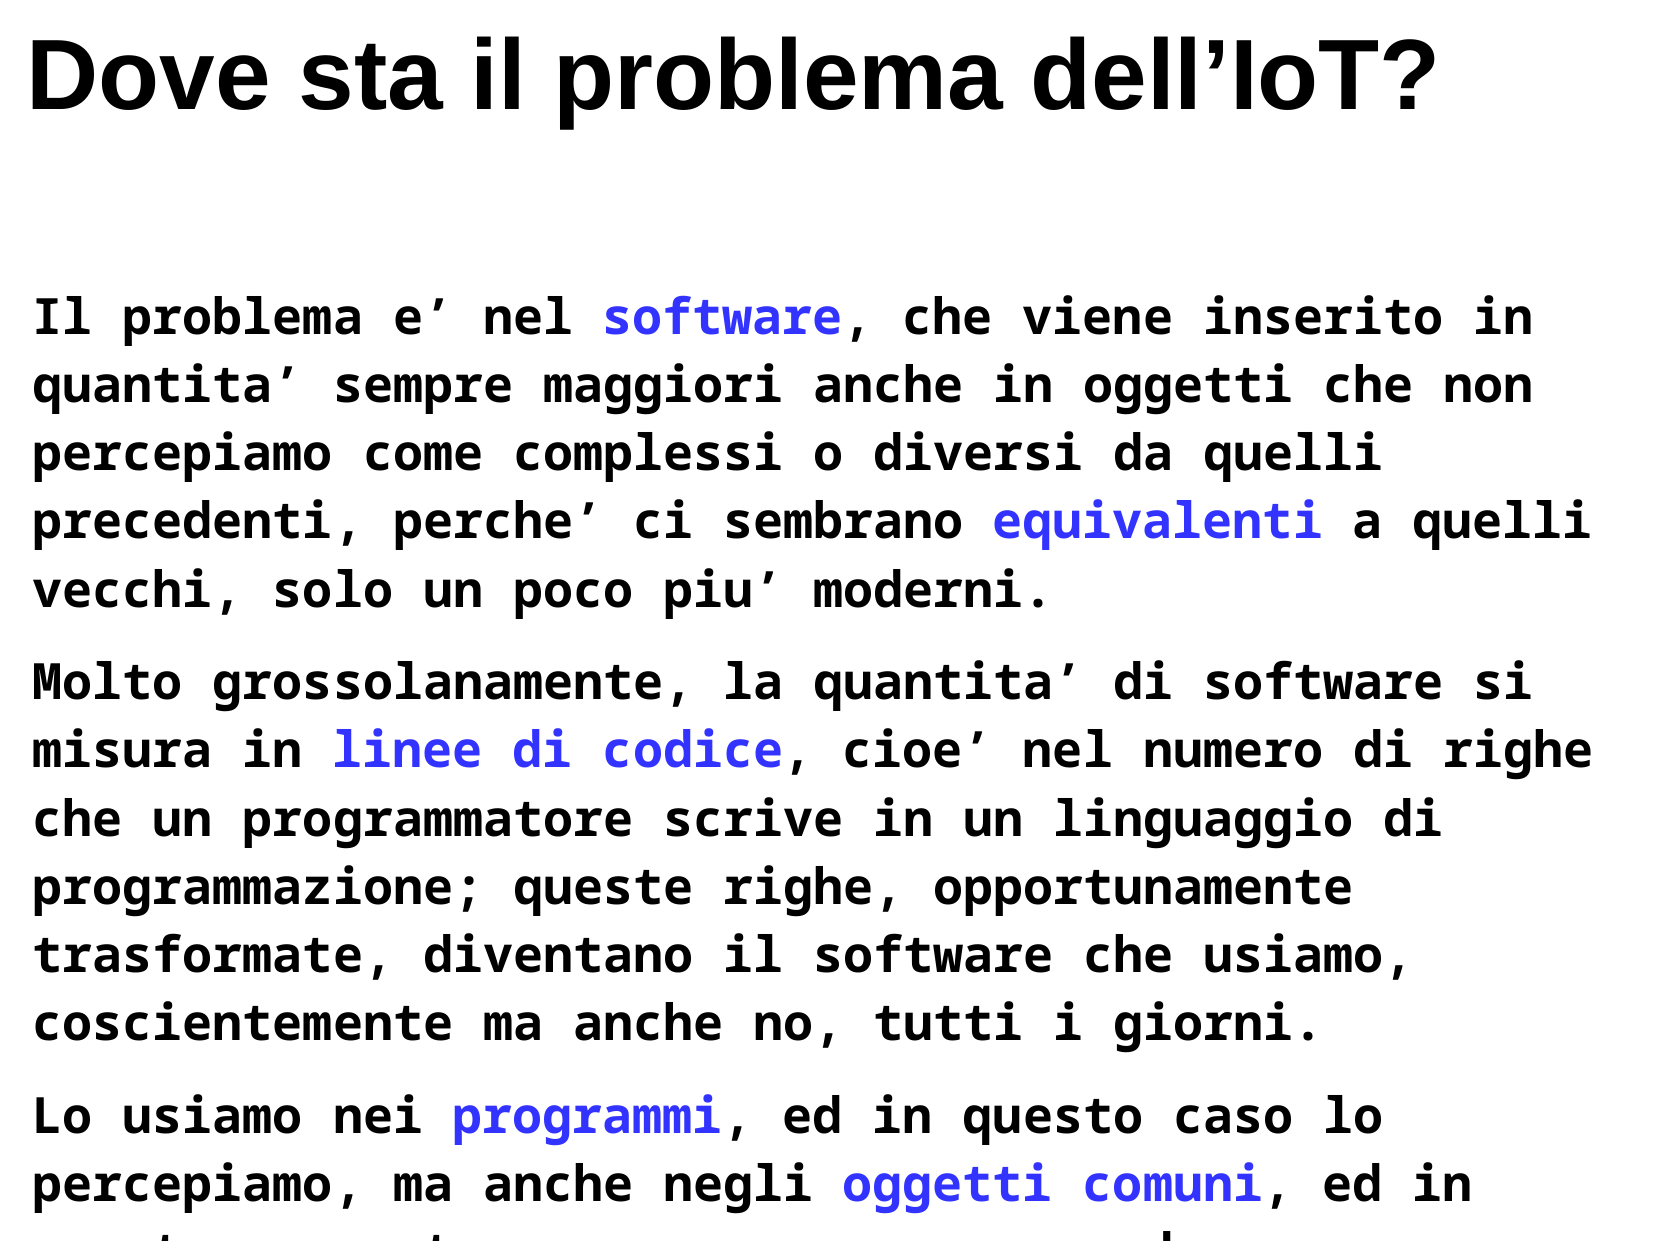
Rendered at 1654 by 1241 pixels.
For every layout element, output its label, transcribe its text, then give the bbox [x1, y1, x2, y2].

text_box Il problema e’ nel software, che viene inserito in quantita’ sempre maggiori anche in oggetti che non percepiamo come complessi o diversi da quelli precedenti, perche’ ci sembrano equivalenti a quelli vecchi, solo un poco piu’ moderni. Molto grossolanamente, la quantita’ di software si misura in linee di codice, cioe’ nel numero di righe che un programmatore scrive in un linguaggio di programmazione; queste righe, opportunamente trasformate, diventano il software che usiamo, coscientemente ma anche no, tutti i giorni. Lo usiamo nei programmi, ed in questo caso lo percepiamo, ma anche negli oggetti comuni, ed in questo caso strane cose possono succedere . . [18, 273, 1636, 1216]
picture [11, 11, 1654, 1171]
